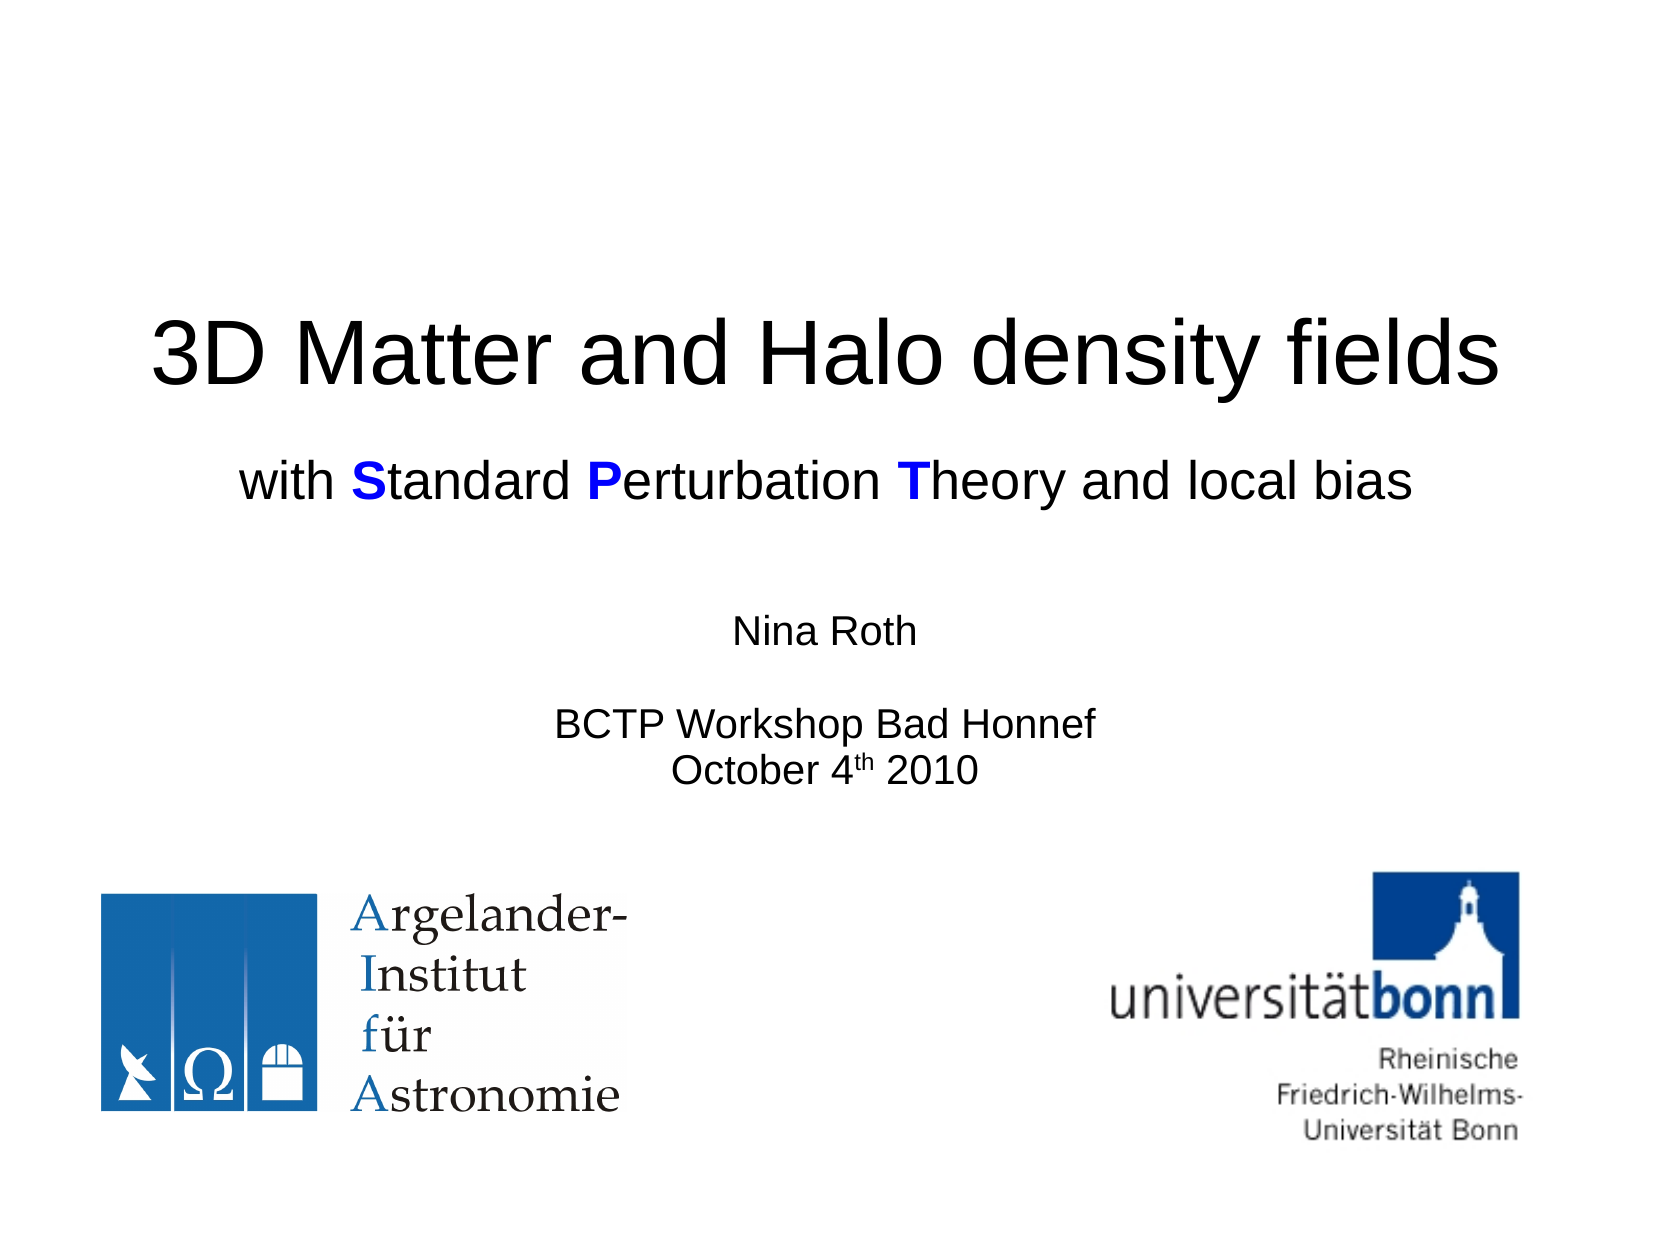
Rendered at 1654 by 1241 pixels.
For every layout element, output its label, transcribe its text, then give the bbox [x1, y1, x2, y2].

title 3D Matter and Halo density fields with Standard Perturbation Theory and local bias [0, 262, 1654, 550]
picture [101, 893, 627, 1112]
text_box Nina Roth BCTP Workshop Bad Honnef October 4th 2010 [0, 600, 1651, 804]
picture [1085, 835, 1549, 1178]
